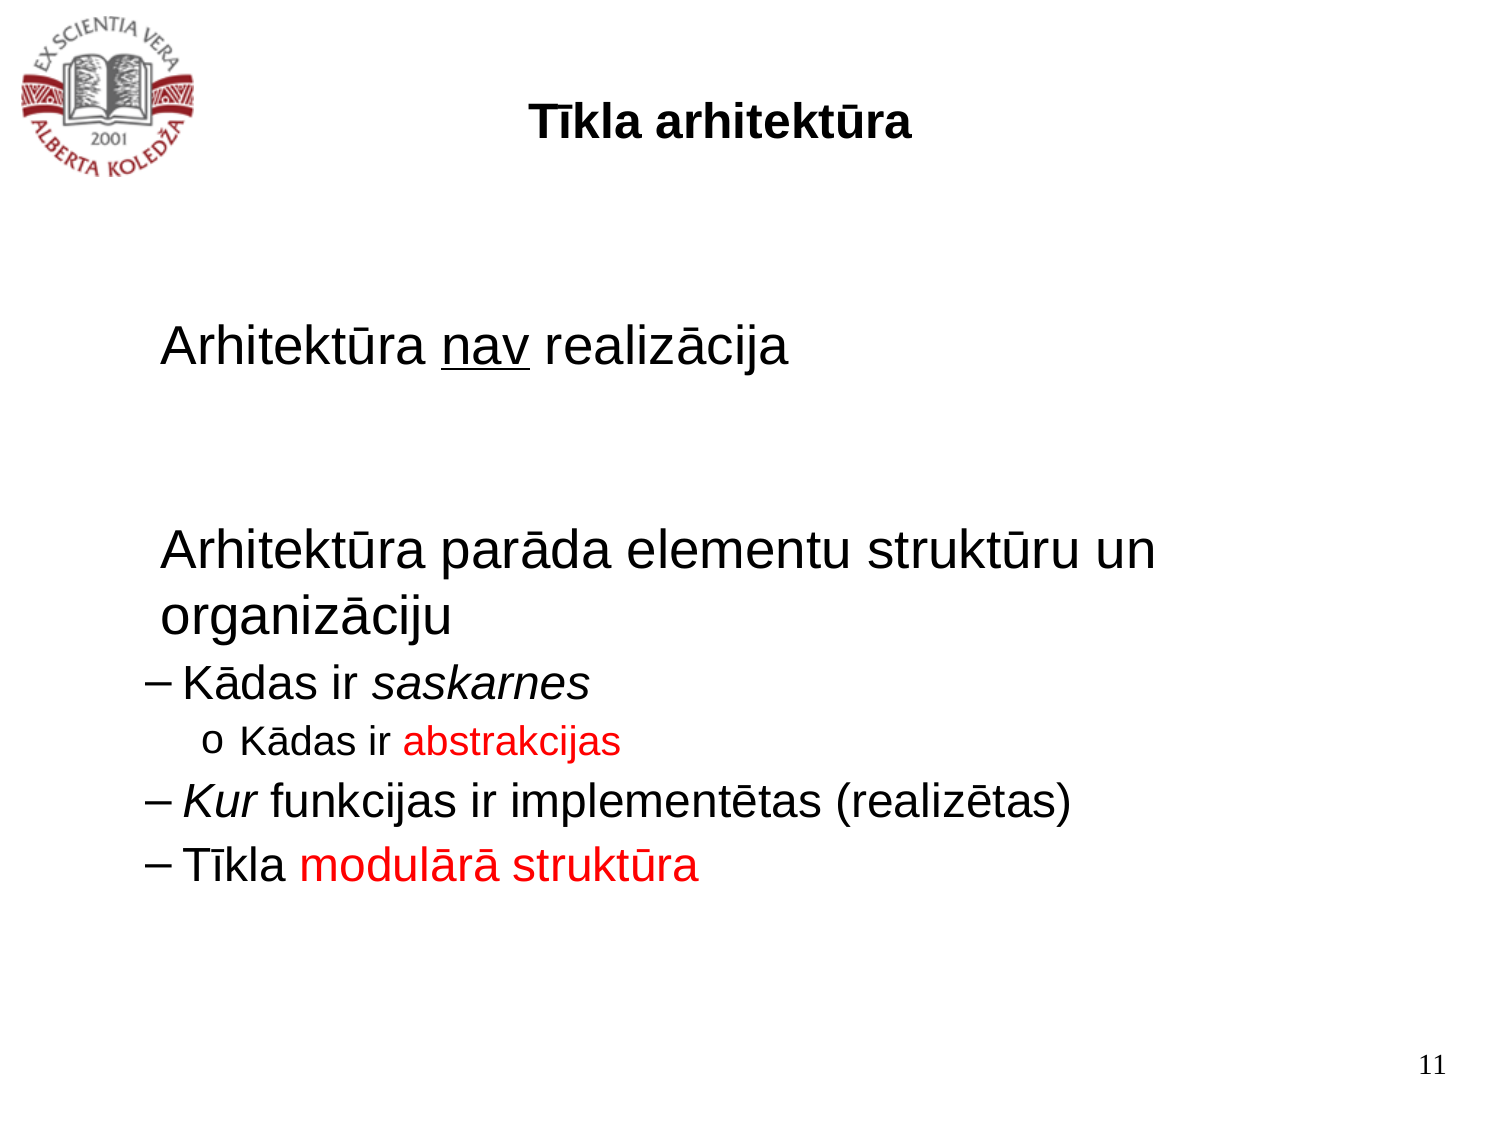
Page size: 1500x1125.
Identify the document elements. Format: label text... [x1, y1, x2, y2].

list Arhitektūra nav realizācija Arhitektūra parāda elementu struktūru un organizāciju Kādas ir saskarnes Kādas ir abstrakcijas Kur funkcijas ir implementētas (realizētas) Tīkla modulārā struktūra [74, 200, 1463, 1101]
title Tīkla arhitektūra [50, 62, 1374, 175]
picture [21, 16, 194, 177]
